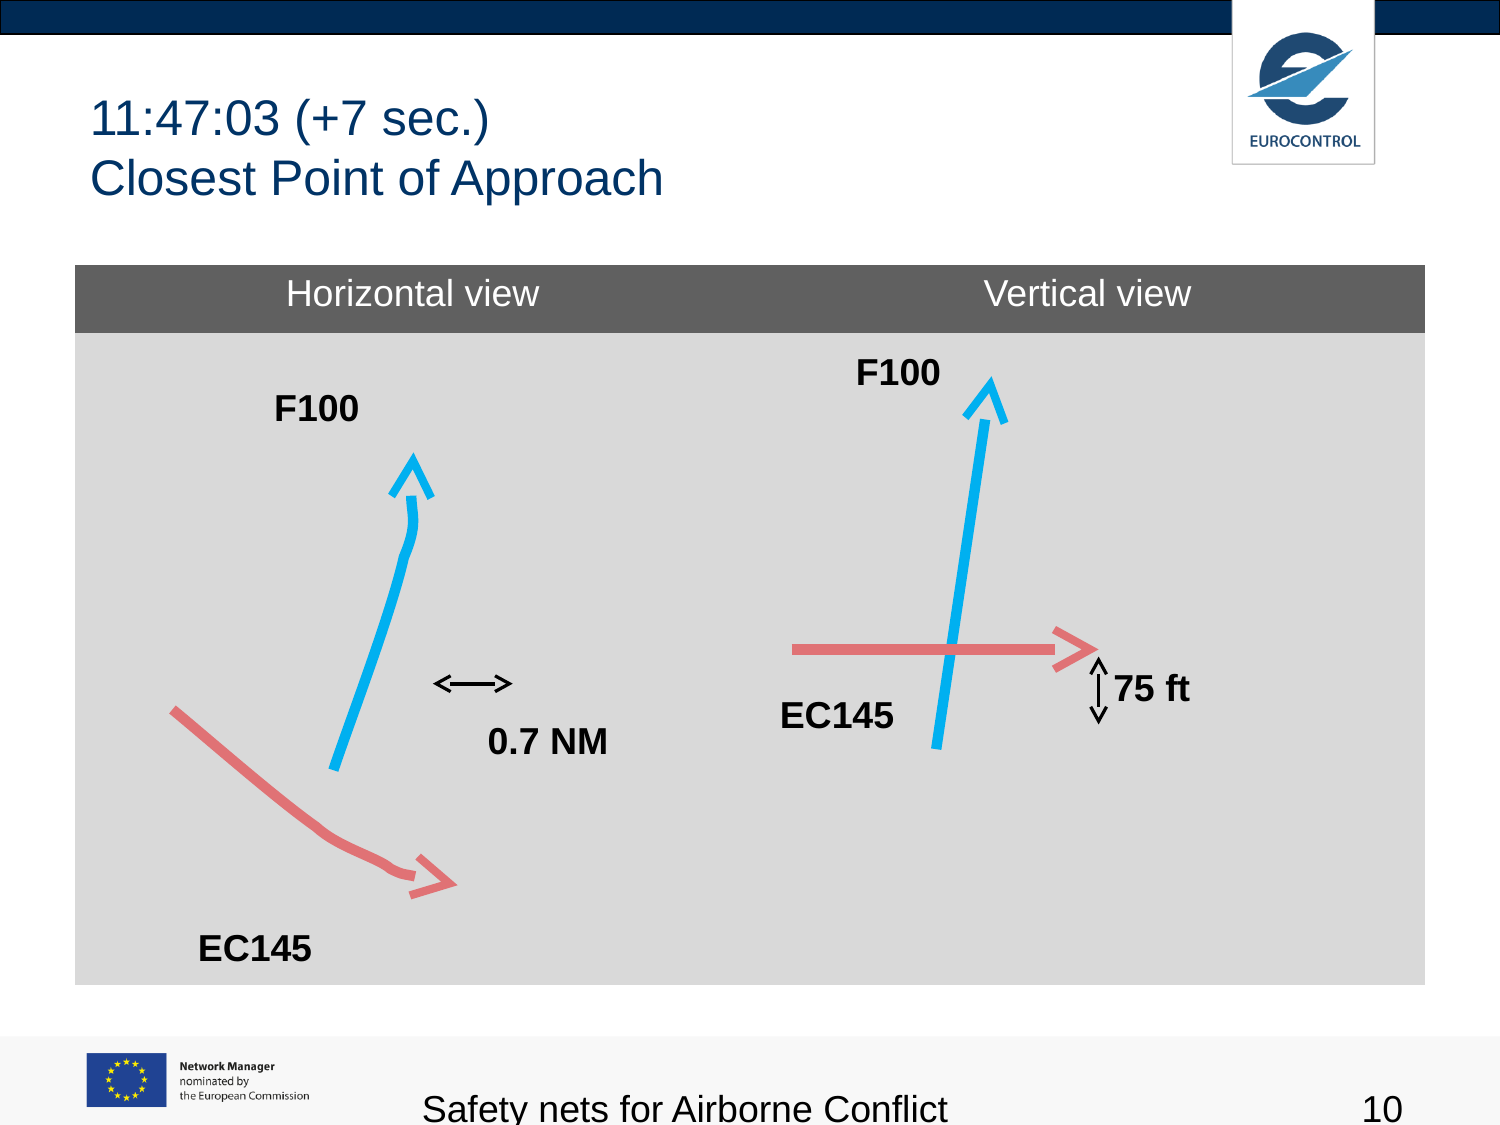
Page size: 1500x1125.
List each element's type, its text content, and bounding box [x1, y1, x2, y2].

slide_number <number> [1346, 1078, 1425, 1123]
text_box EC145 [764, 683, 1253, 744]
table_cell [750, 333, 1425, 985]
text_box EC145 [183, 916, 336, 977]
footer Safety nets for Airborne Conflict [407, 1078, 1092, 1123]
table_cell [75, 333, 750, 985]
text_box 0.7 NM [472, 709, 659, 770]
text_box F100 [841, 340, 1173, 401]
table_header Vertical view [750, 265, 1425, 333]
picture [1224, 0, 1382, 172]
text_box F100 [259, 376, 412, 436]
text_box 75 ft [1098, 656, 1263, 717]
table_header Horizontal view [75, 265, 750, 333]
picture [85, 1051, 310, 1108]
title 11:47:03 (+7 sec.) Closest Point of Approach [75, 78, 1197, 206]
